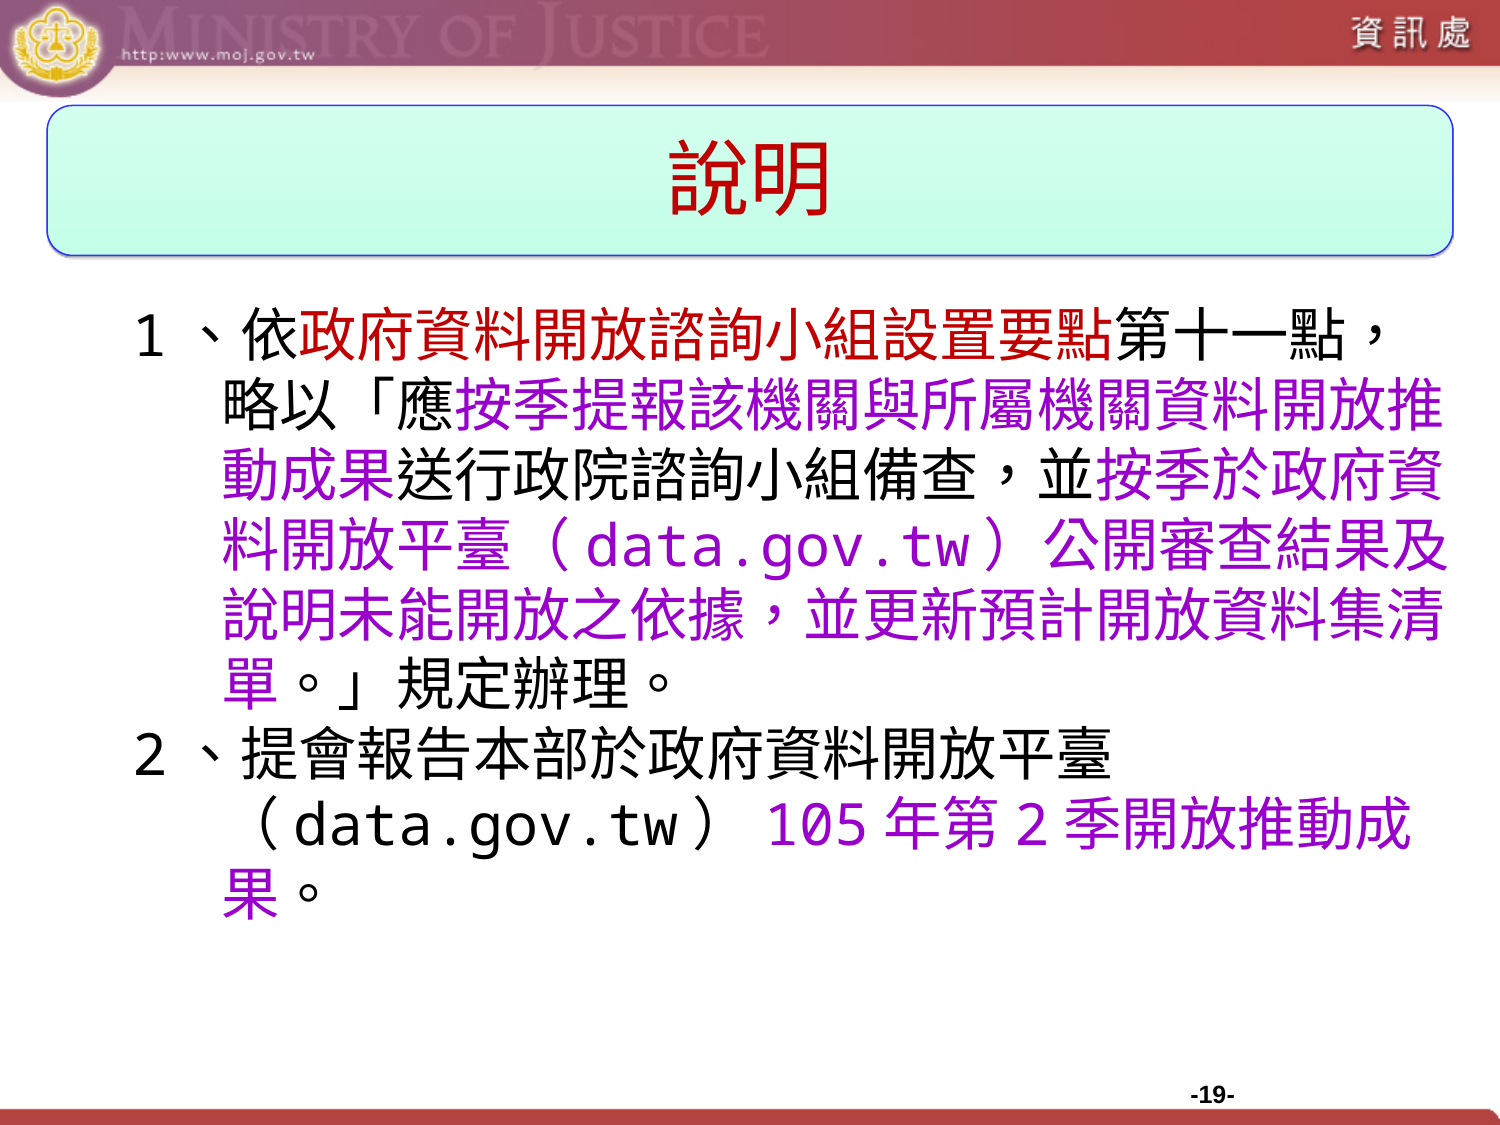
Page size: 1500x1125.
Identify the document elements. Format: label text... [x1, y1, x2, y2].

text_box [47, 105, 1453, 256]
text_box 說明 [54, 113, 1446, 248]
list 1、依政府資料開放諮詢小組設置要點第十一點，略以「應按季提報該機關與所屬機關資料開放推動成果送行政院諮詢小組備查，並按季於政府資料開放平臺（data.gov.tw）公開審查結果及說明未能開放之依據，並更新預計開放資料集清單。」規定辦理。 2、提會報告本部於政府資料開放平臺（data.gov.tw）105年第2季開放推動成果。 [29, 290, 1471, 1083]
text_box -19- [1175, 1070, 1488, 1109]
